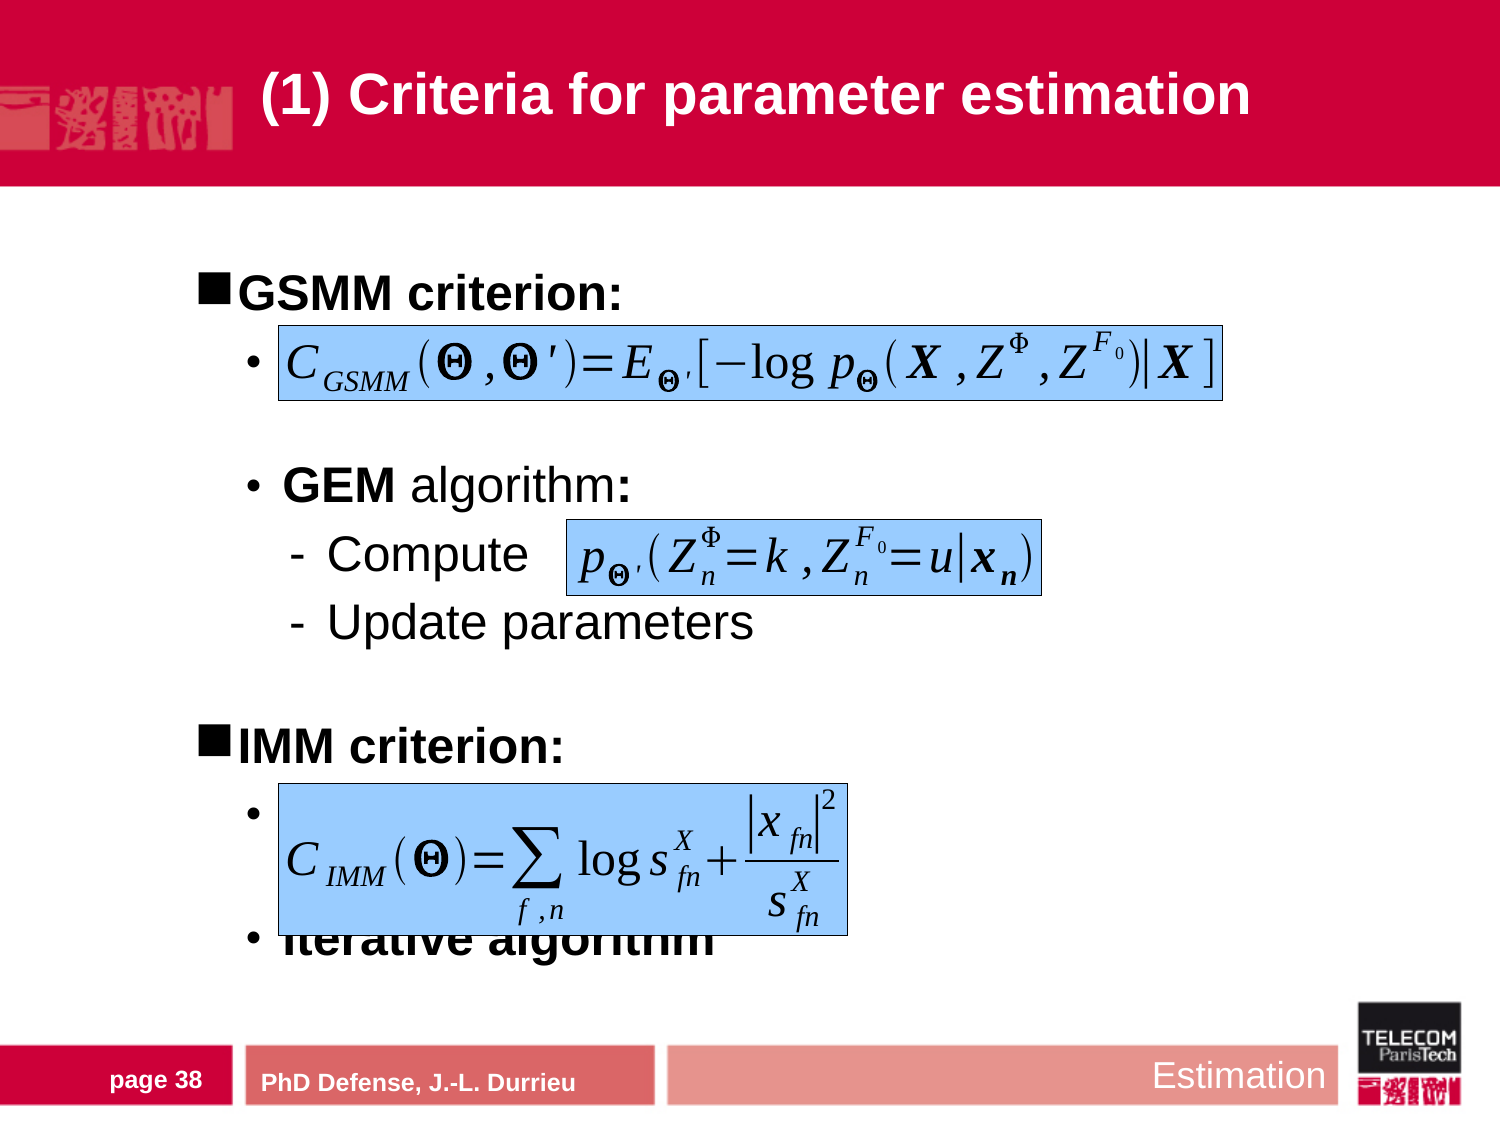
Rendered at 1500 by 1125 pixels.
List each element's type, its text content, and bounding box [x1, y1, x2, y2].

chart [278, 325, 1223, 401]
subtitle GSMM criterion: GEM algorithm: Compute Update parameters IMM criterion: Iterative algorithm [200, 265, 1459, 994]
chart [566, 519, 1042, 596]
text_box Estimation [1012, 1036, 1342, 1112]
chart [278, 783, 848, 936]
picture [0, 0, 1500, 1125]
title (1) Criteria for parameter estimation [245, 23, 1459, 166]
